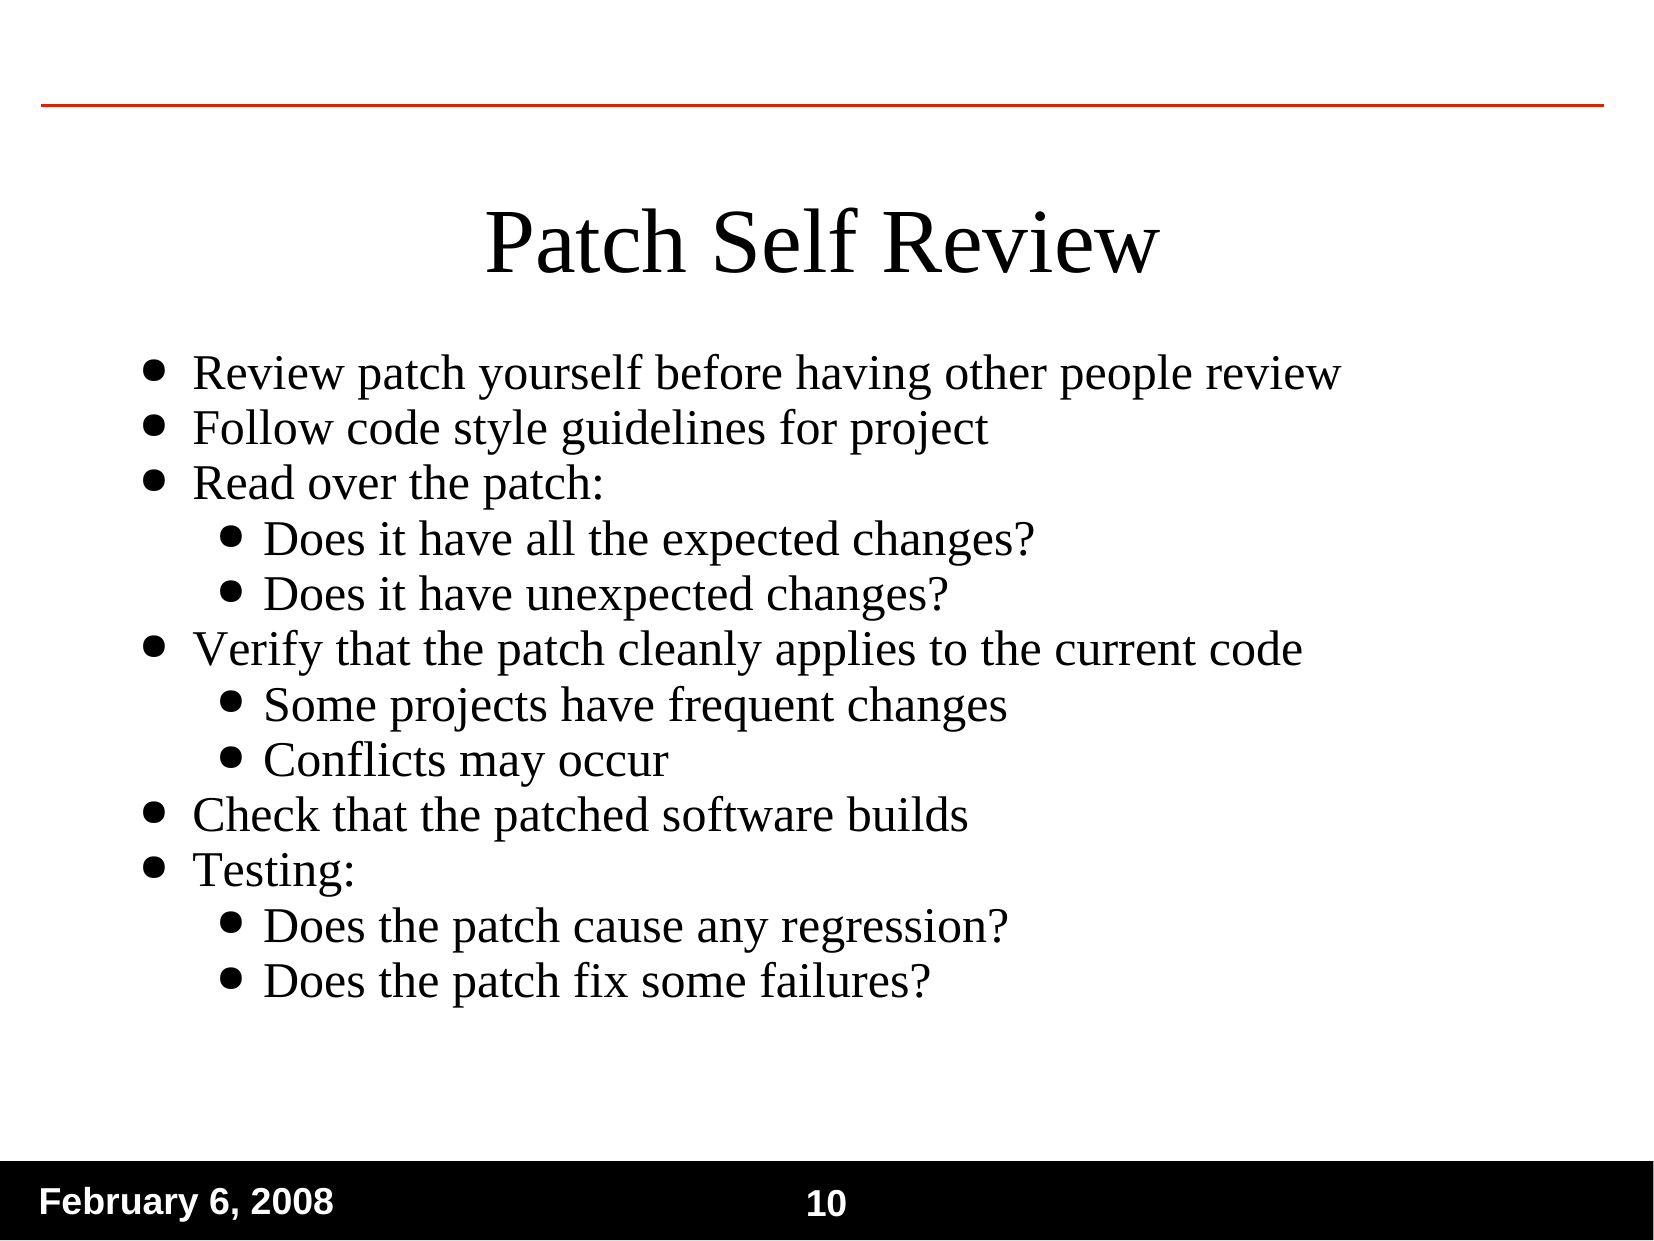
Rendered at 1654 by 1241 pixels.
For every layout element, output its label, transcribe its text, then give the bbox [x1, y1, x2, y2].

list Review patch yourself before having other people review Follow code style guidelines for project Read over the patch: Does it have all the expected changes? Does it have unexpected changes? Verify that the patch cleanly applies to the current code Some projects have frequent changes Conflicts may occur Check that the patched software builds Testing: Does the patch cause any regression? Does the patch fix some failures? [121, 344, 1534, 1127]
title Patch Self Review [117, 137, 1530, 346]
